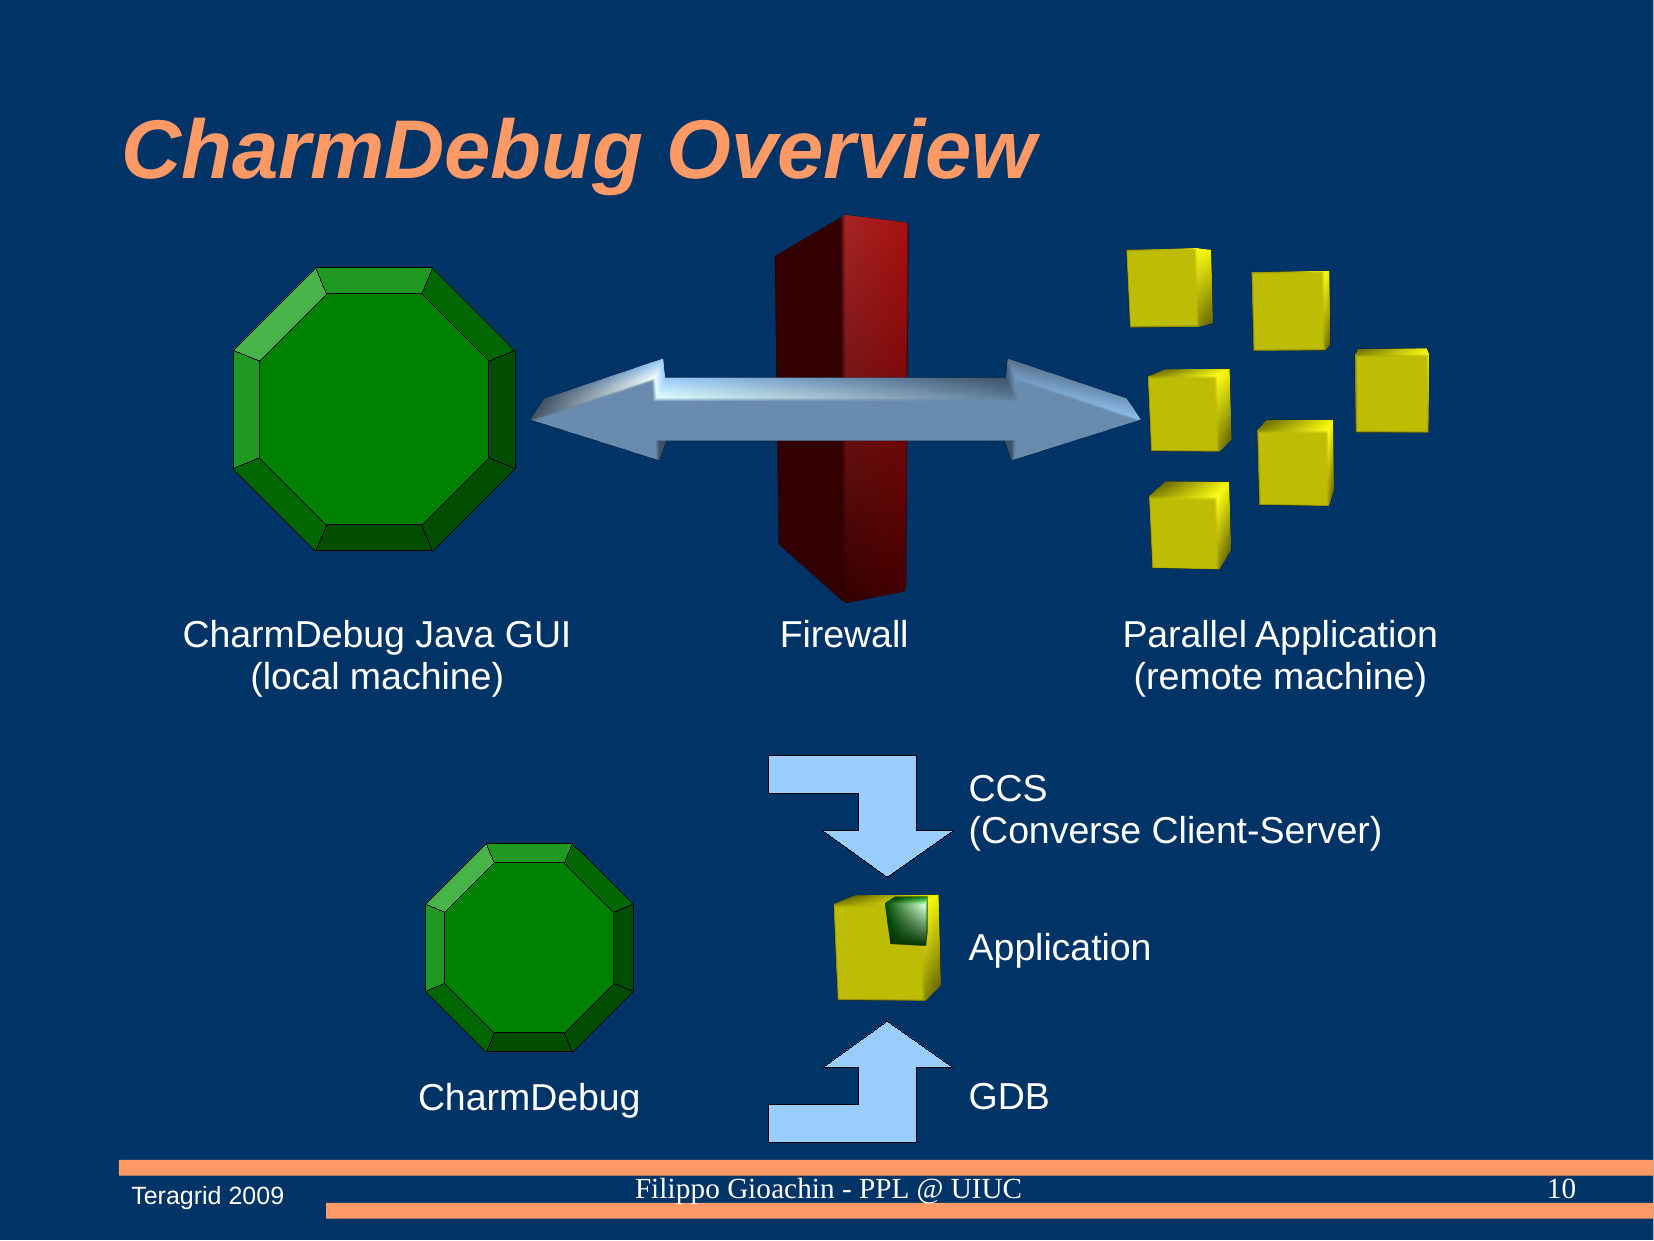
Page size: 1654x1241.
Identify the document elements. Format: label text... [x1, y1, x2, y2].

text_box Firewall [764, 606, 923, 664]
text_box [768, 1021, 954, 1143]
text_box Parallel Application (remote machine) [1107, 606, 1454, 706]
text_box CharmDebug Java GUI (local machine) [168, 606, 587, 706]
text_box [233, 268, 516, 551]
text_box [426, 844, 634, 1052]
text_box GDB [953, 1068, 1065, 1125]
text_box [768, 755, 953, 877]
text_box CCS (Converse Client-Server) [953, 760, 1398, 860]
title CharmDebug Overview [121, 46, 1534, 254]
text_box CharmDebug [403, 1069, 656, 1127]
text_box Application [953, 919, 1167, 977]
